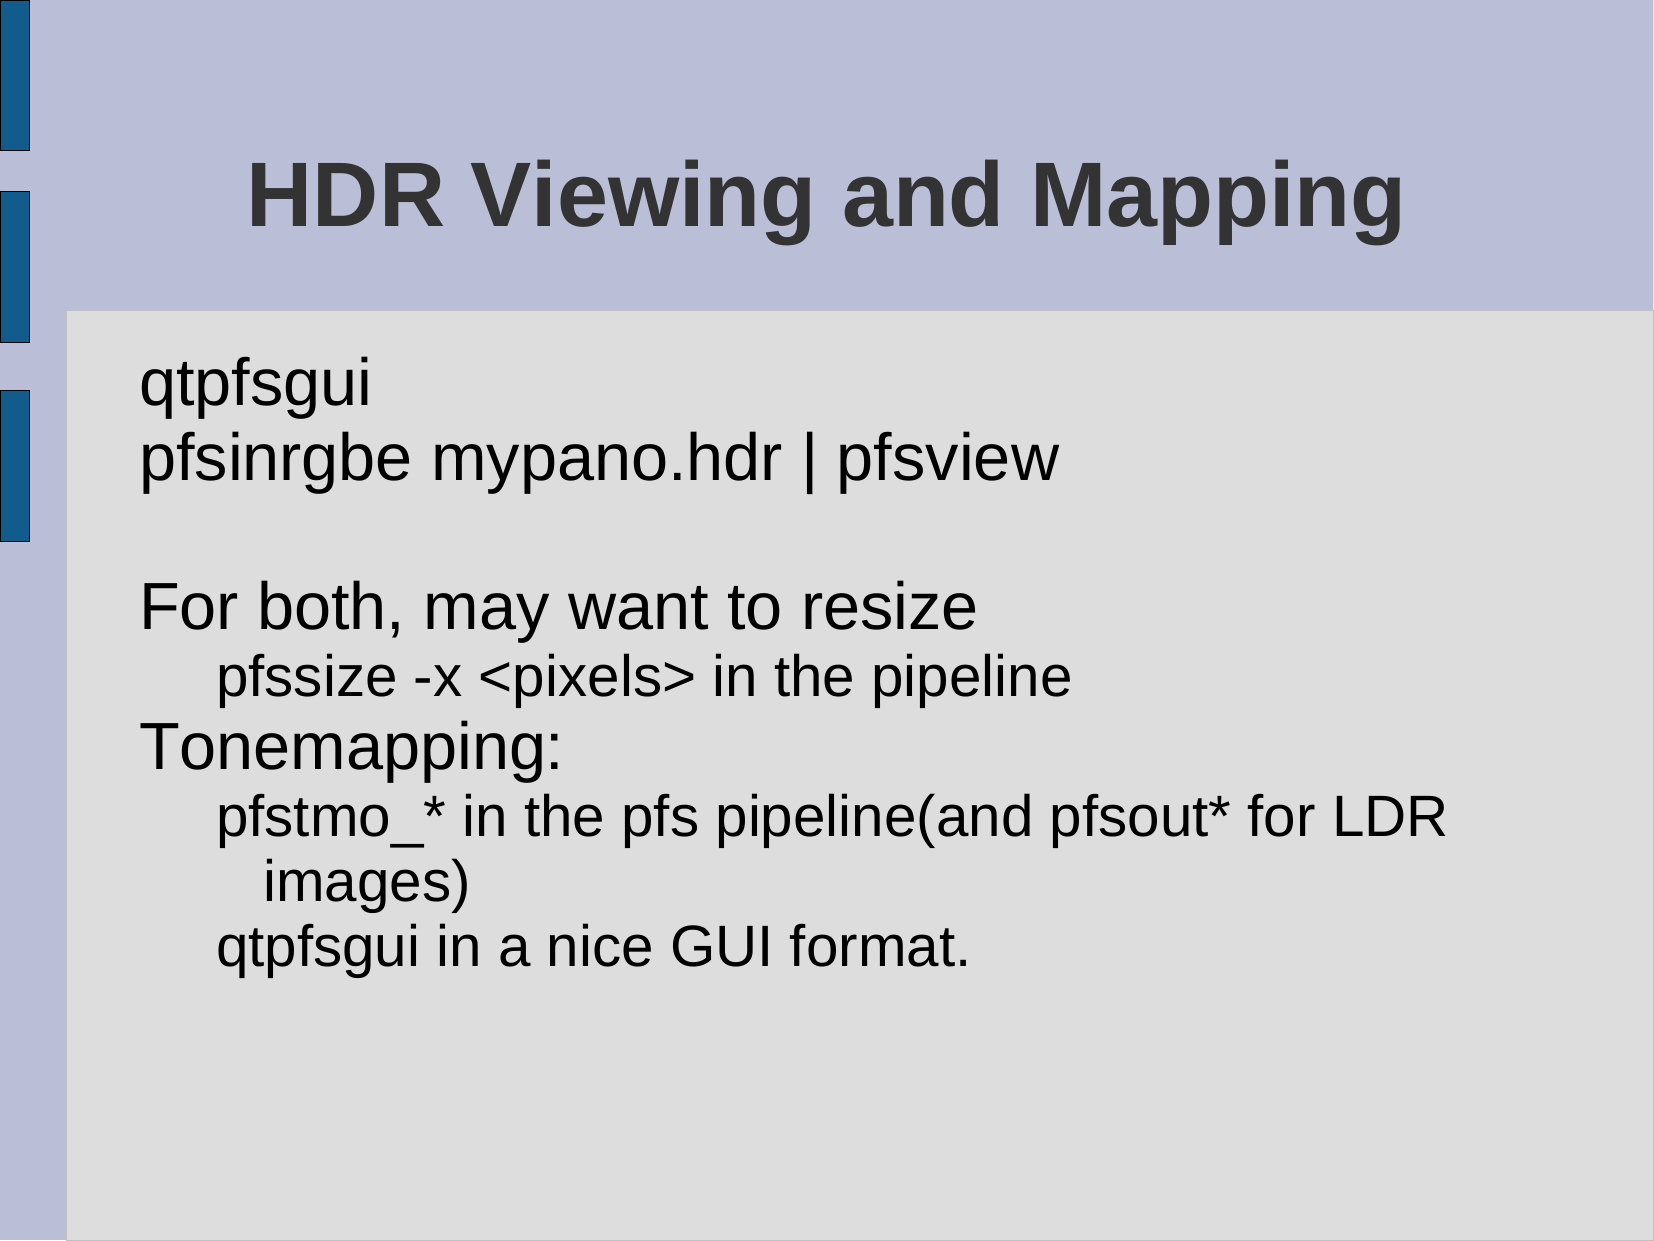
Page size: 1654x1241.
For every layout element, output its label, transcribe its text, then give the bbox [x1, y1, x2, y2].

title HDR Viewing and Mapping [121, 91, 1534, 299]
list qtpfsgui pfsinrgbe mypano.hdr | pfsview For both, may want to resize pfssize -x <pixels> in the pipeline Tonemapping: pfstmo_* in the pfs pipeline(and pfsout* for LDR images) qtpfsgui in a nice GUI format. [121, 344, 1534, 1127]
